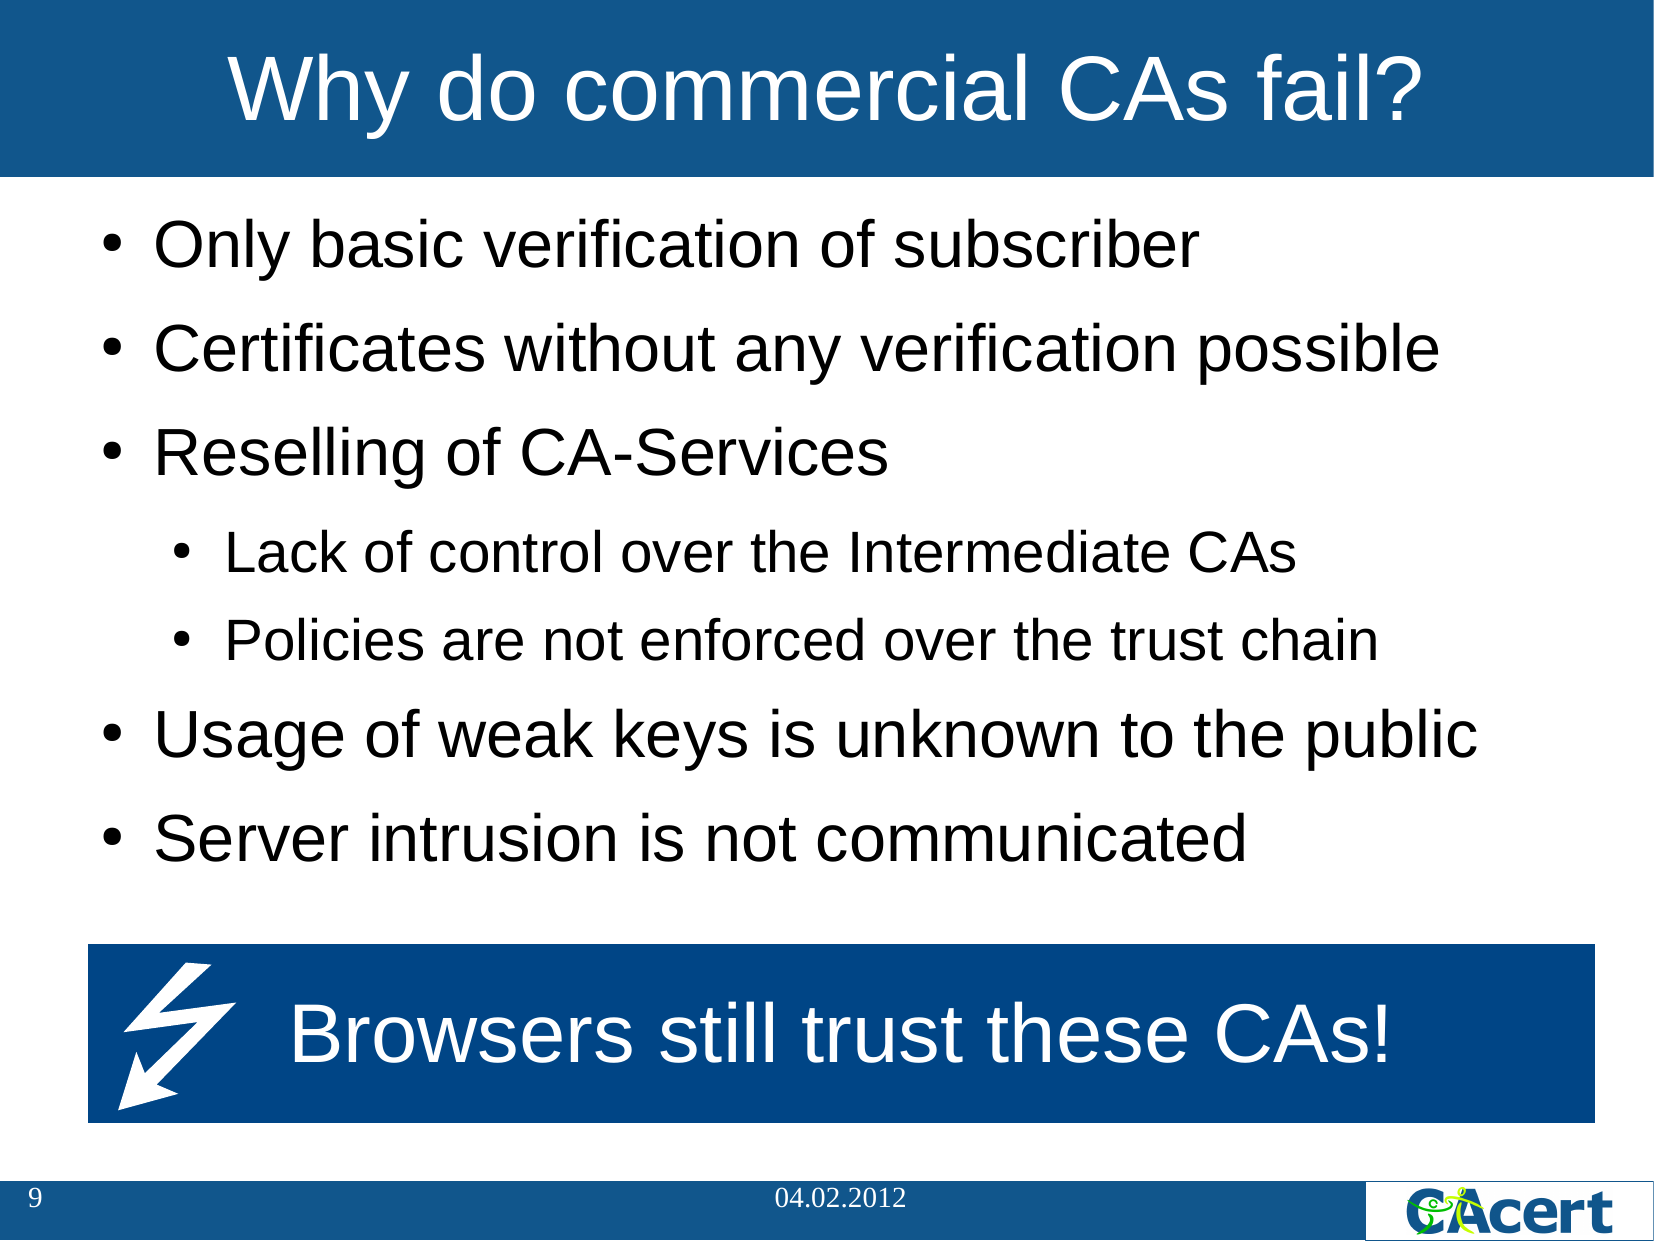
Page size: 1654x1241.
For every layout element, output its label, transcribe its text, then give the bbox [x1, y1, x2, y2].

title Why do commercial CAs fail? [82, 0, 1571, 178]
text_box Browsers still trust these CAs! [88, 944, 1595, 1123]
list Only basic verification of subscriber Certificates without any verification possible Reselling of CA-Services Lack of control over the Intermediate CAs Policies are not enforced over the trust chain Usage of weak keys is unknown to the public Server intrusion is not communicated [82, 206, 1571, 1026]
text_box [118, 962, 237, 1111]
picture [1406, 1186, 1613, 1235]
